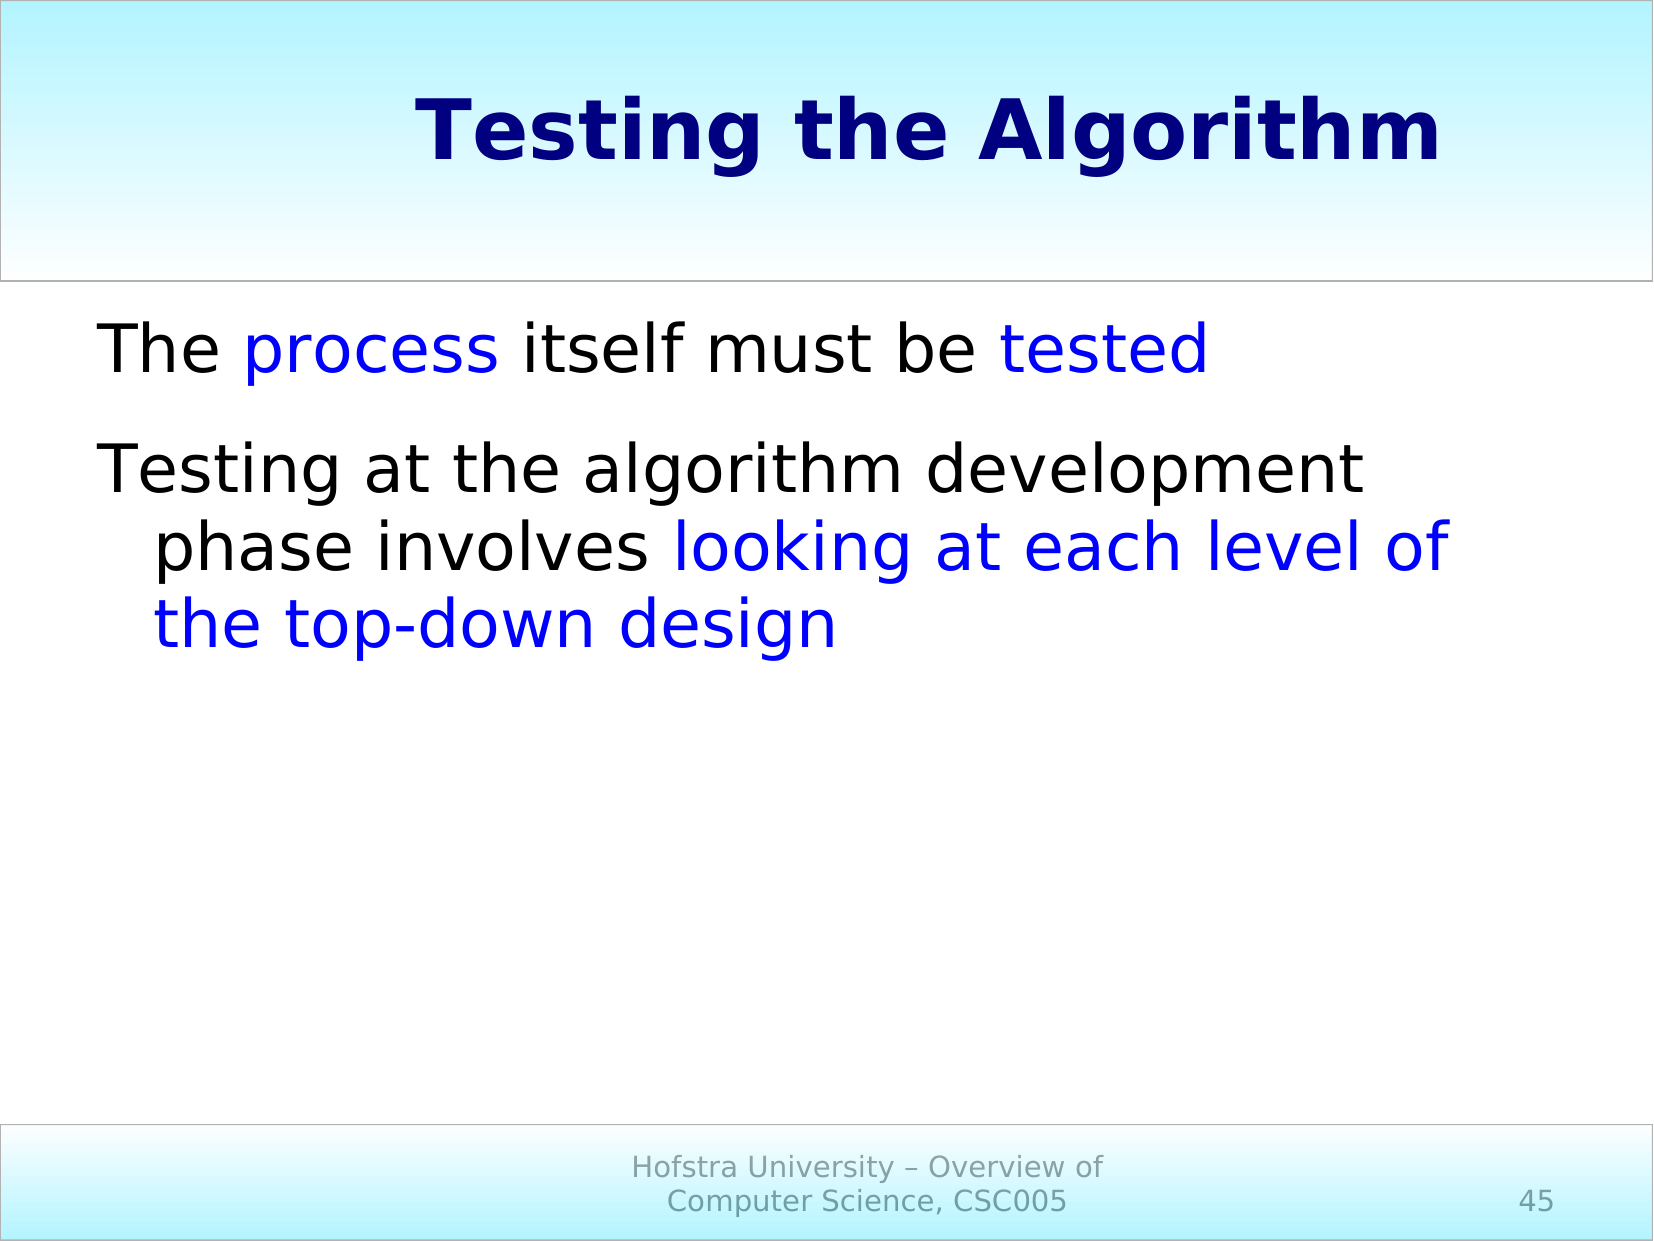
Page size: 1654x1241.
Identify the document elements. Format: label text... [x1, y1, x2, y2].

title Testing the Algorithm [247, 27, 1612, 235]
list The process itself must be tested Testing at the algorithm development phase involves looking at each level of the top-down design [82, 303, 1571, 1131]
